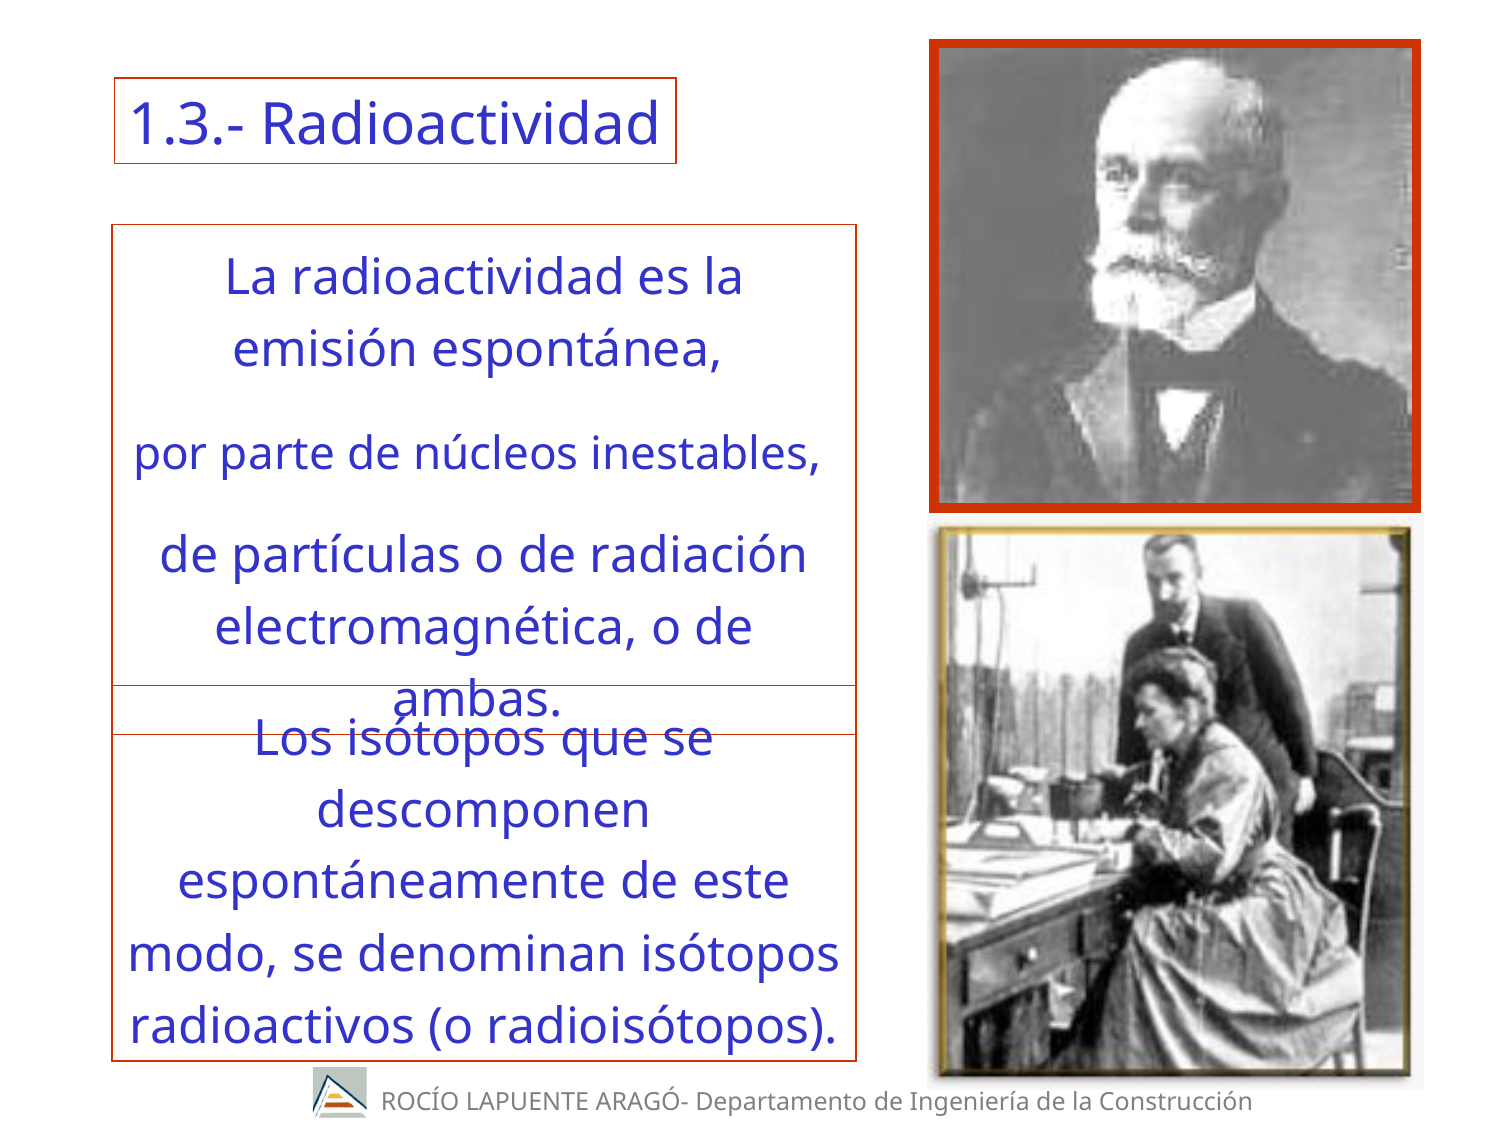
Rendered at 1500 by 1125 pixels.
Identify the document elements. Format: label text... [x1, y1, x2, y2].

text_box Los isótopos que se descomponen espontáneamente de este modo, se denominan isótopos radioactivos (o radioisótopos). [112, 685, 857, 1061]
picture [938, 48, 1412, 504]
text_box 1.3.- Radioactividad [114, 78, 676, 164]
text_box La radioactividad es la emisión espontánea, por parte de núcleos inestables, de partículas o de radiación electromagnética, o de ambas. [112, 224, 857, 685]
picture [927, 515, 1424, 1090]
